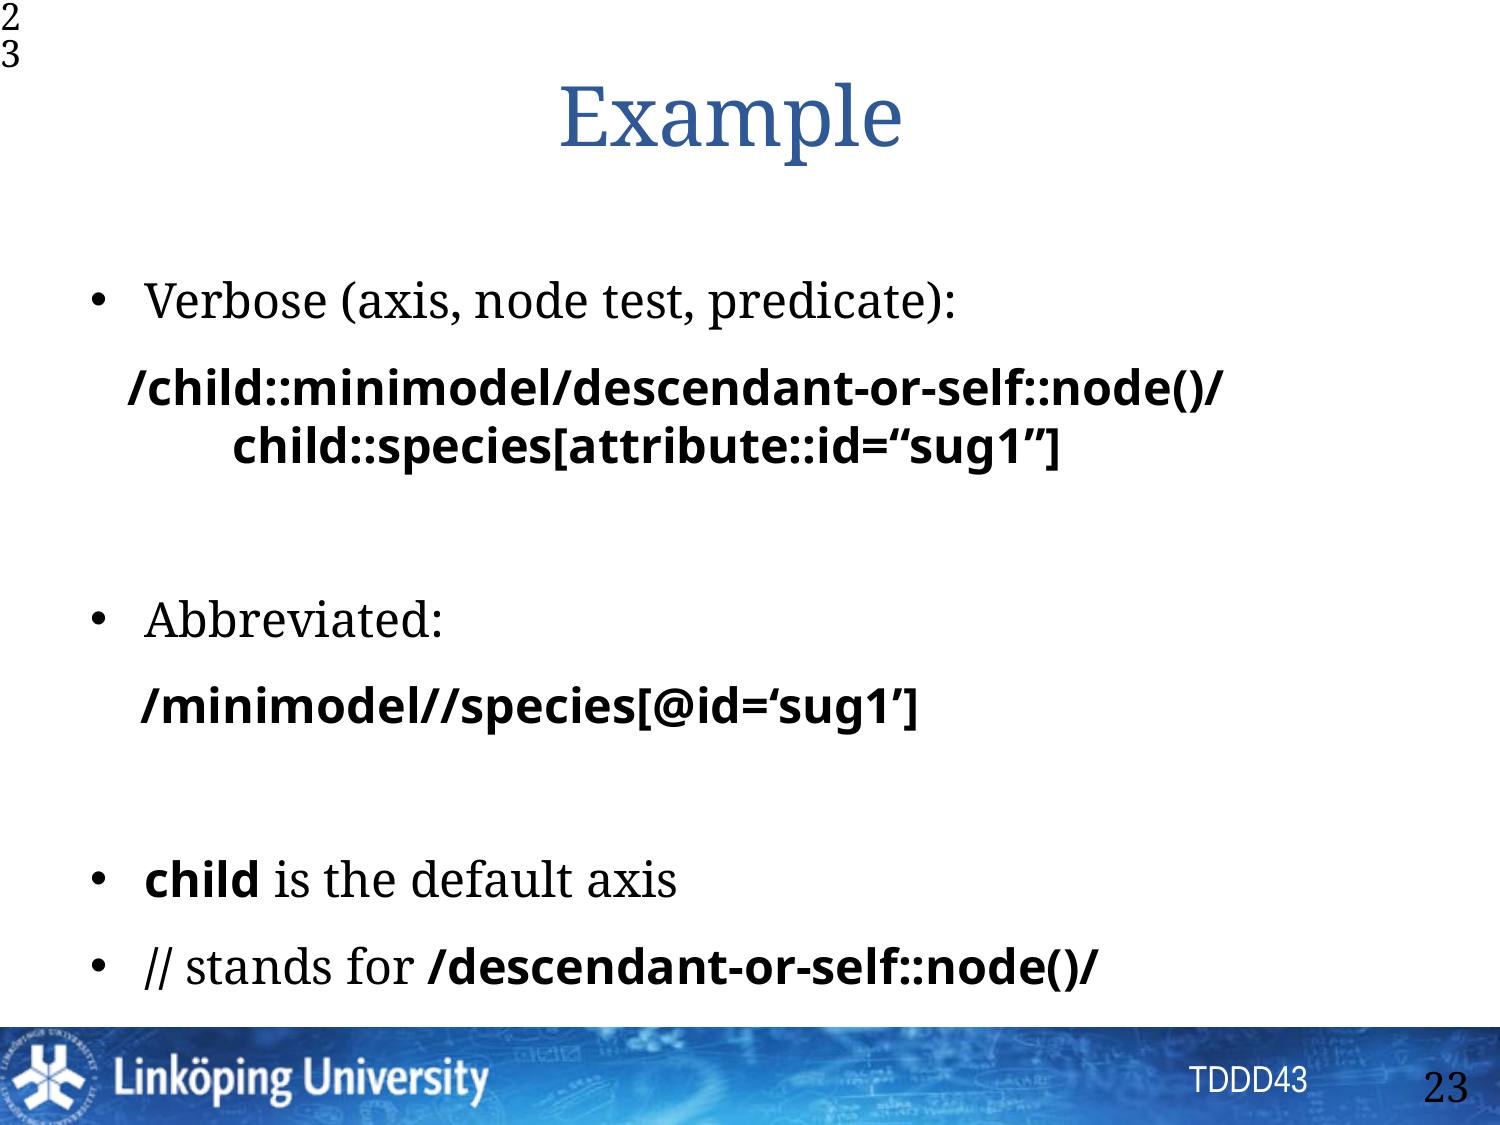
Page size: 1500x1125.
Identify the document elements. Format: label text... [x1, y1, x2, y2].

picture [0, 1027, 1500, 1125]
text_box <number> [1407, 1053, 1500, 1114]
list Verbose (axis, node test, predicate): /child::minimodel/descendant-or-self::node()/ child::species[attribute::id=“sug1”] Abbreviated: /minimodel//species[@id=‘sug1’] child is the default axis // stands for /descendant-or-self::node()/ [75, 262, 1500, 1005]
title Example [67, 30, 1418, 171]
